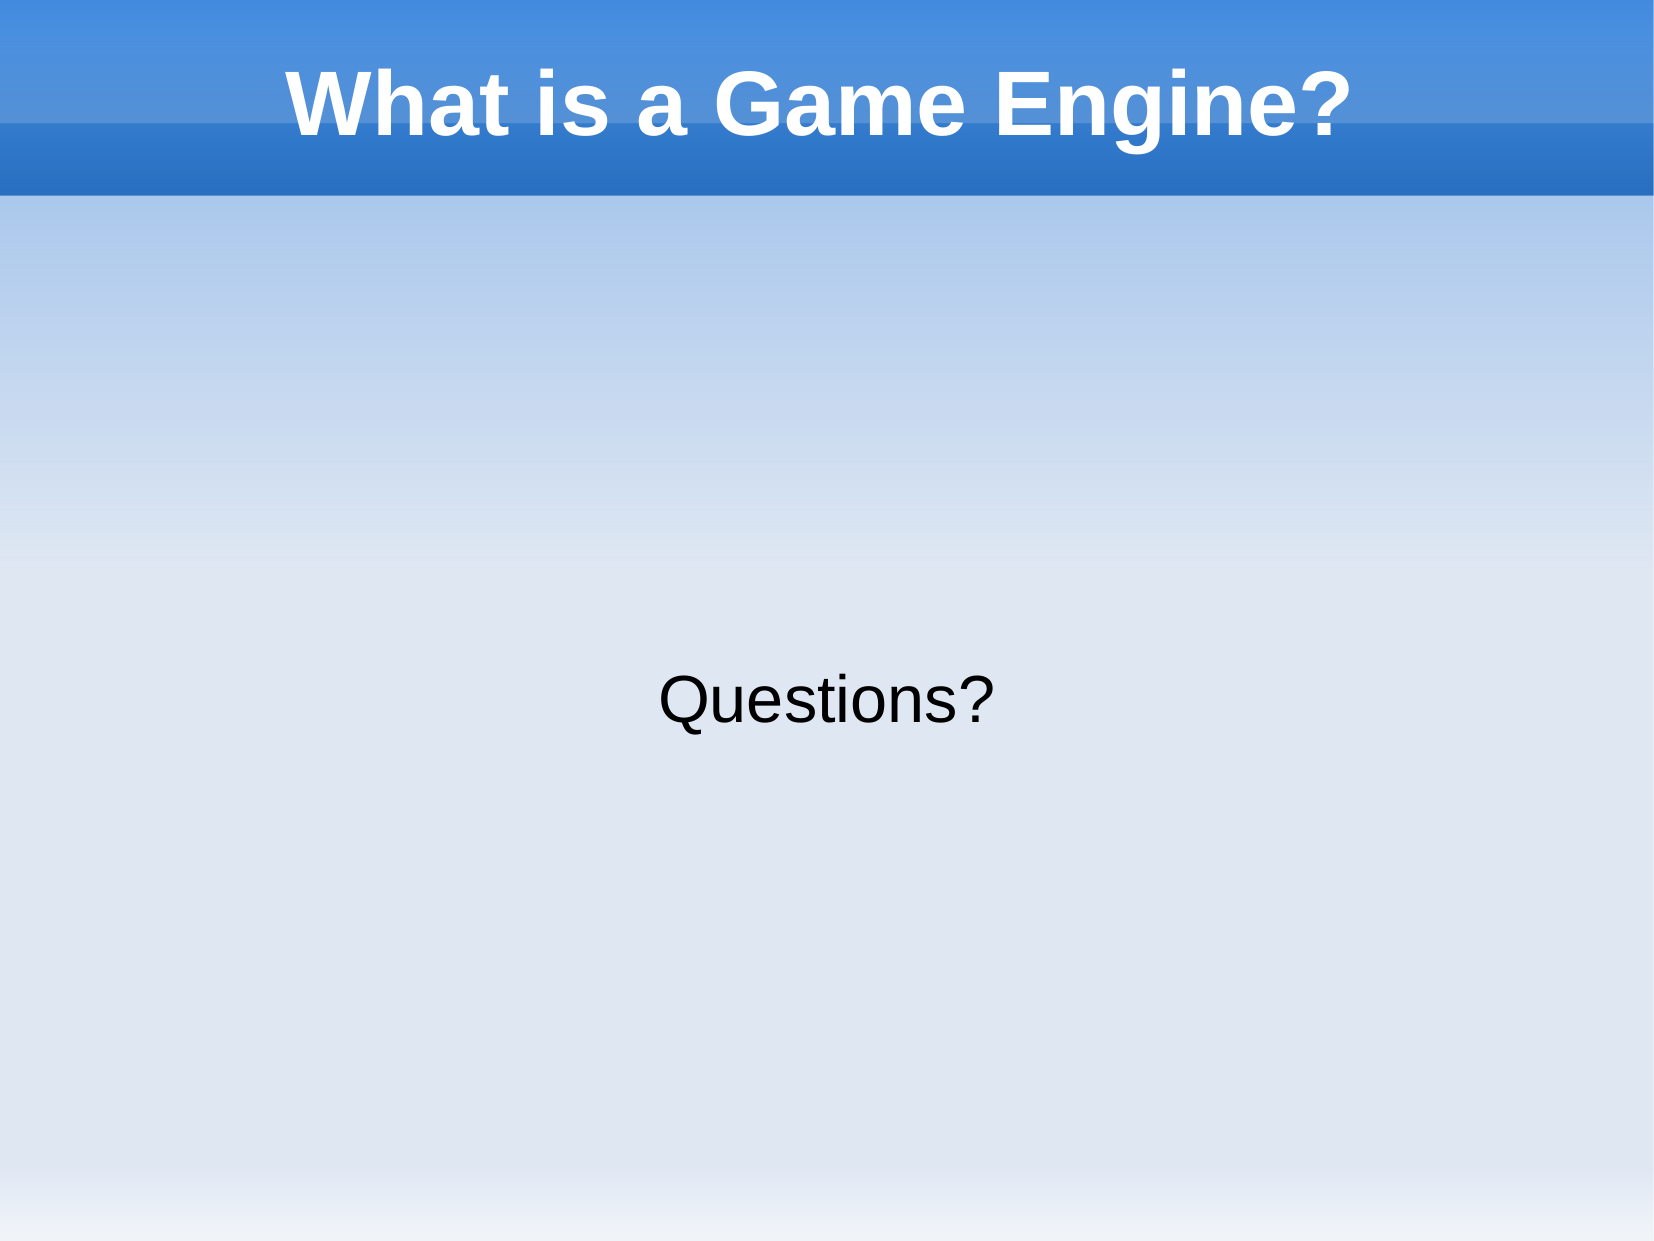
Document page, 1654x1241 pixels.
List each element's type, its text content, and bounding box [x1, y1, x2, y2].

title What is a Game Engine? [76, 0, 1565, 208]
subtitle Questions? [82, 290, 1571, 1109]
picture [0, 0, 1654, 1241]
